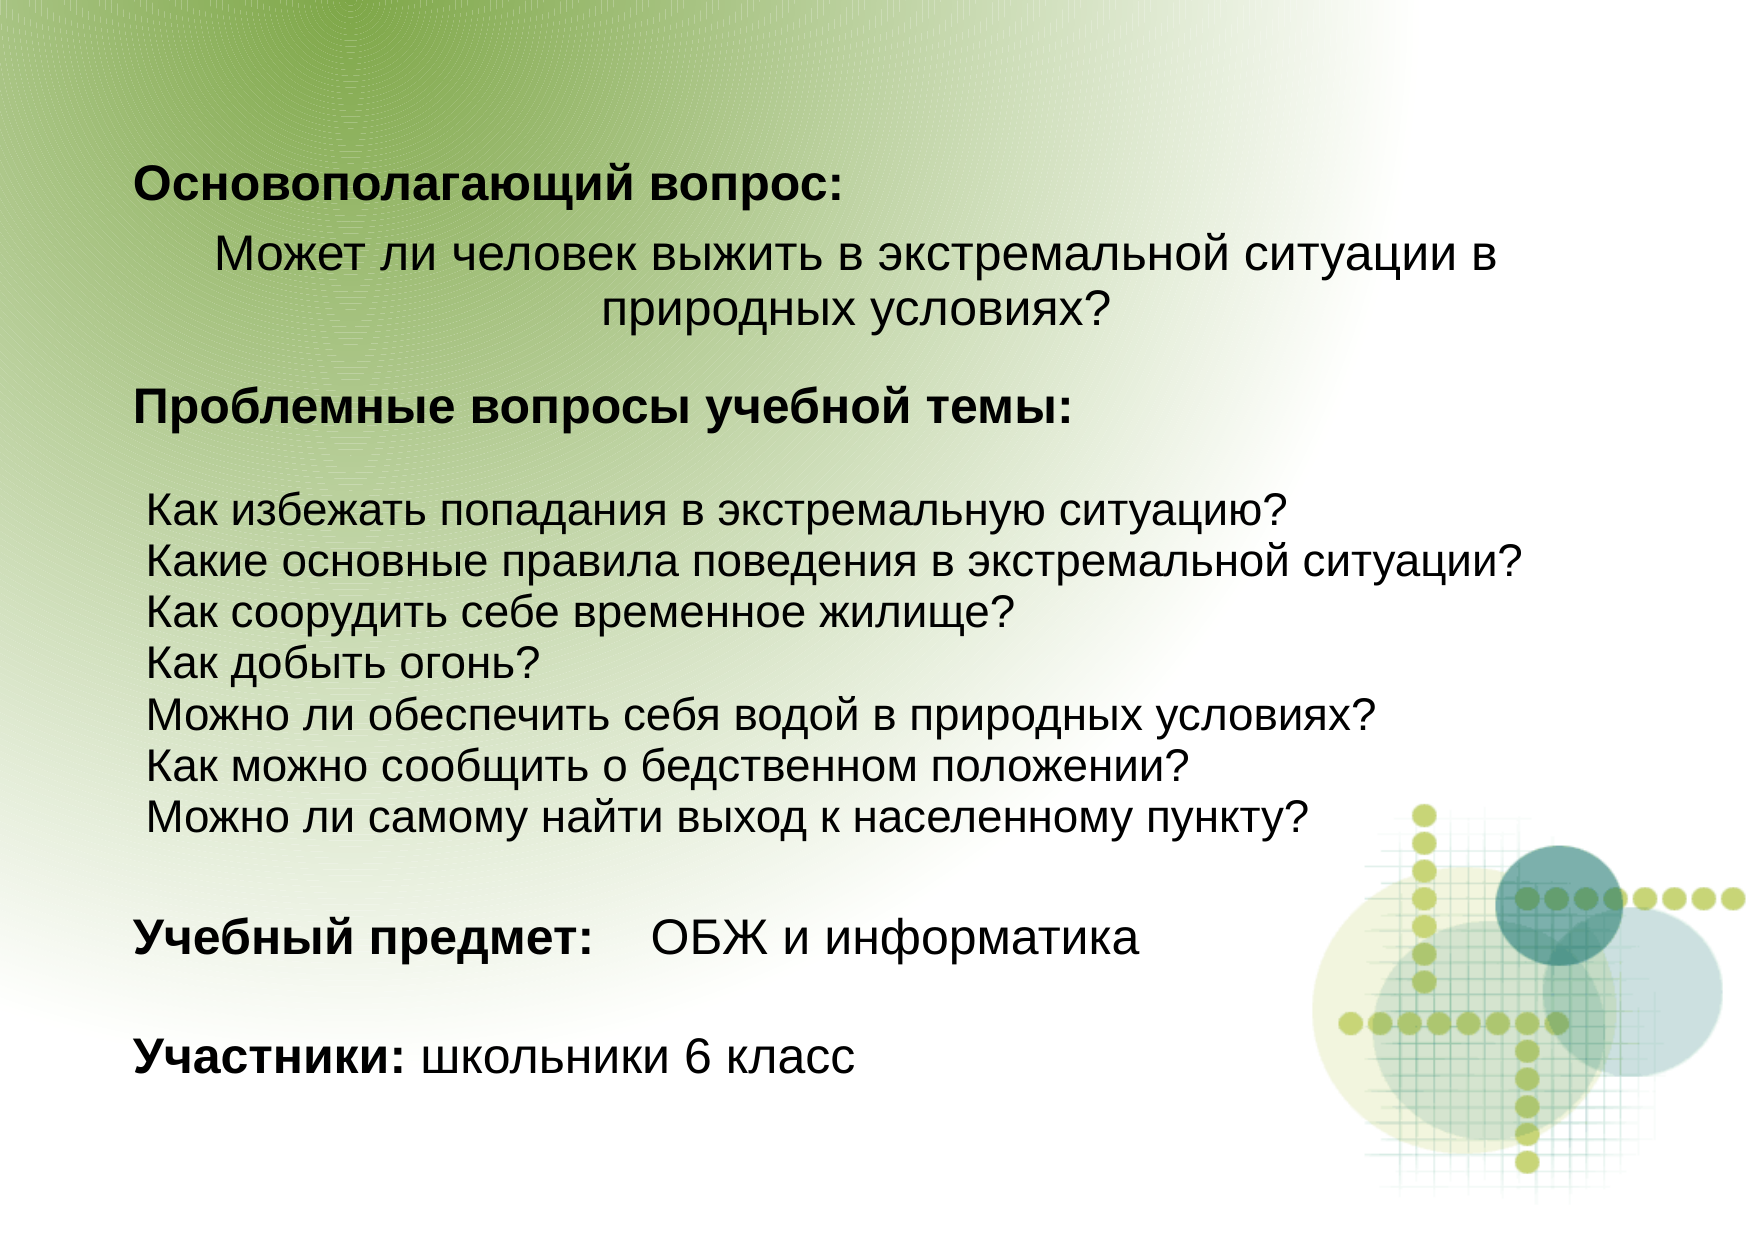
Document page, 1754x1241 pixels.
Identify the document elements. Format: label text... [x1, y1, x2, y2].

text_box Может ли человек выжить в экстремальной ситуации в природных условиях? [147, 217, 1565, 344]
text_box Учебный предмет: ОБЖ и информатика [118, 902, 1241, 975]
picture [1298, 792, 1754, 1211]
text_box Проблемные вопросы учебной темы: [118, 371, 1359, 443]
text_box Как избежать попадания в экстремальную ситуацию? Какие основные правила поведения в экстремальной ситуации? Как соорудить себе временное жилище? Как добыть огонь? Можно ли обеспечить себя водой в природных условиях? Как можно сообщить о бедственном положении? Можно ли самому найти выход к населенному пункту? [118, 476, 1684, 849]
text_box Участники: школьники 6 класс [118, 1020, 975, 1093]
text_box Основополагающий вопрос: [118, 147, 1536, 220]
